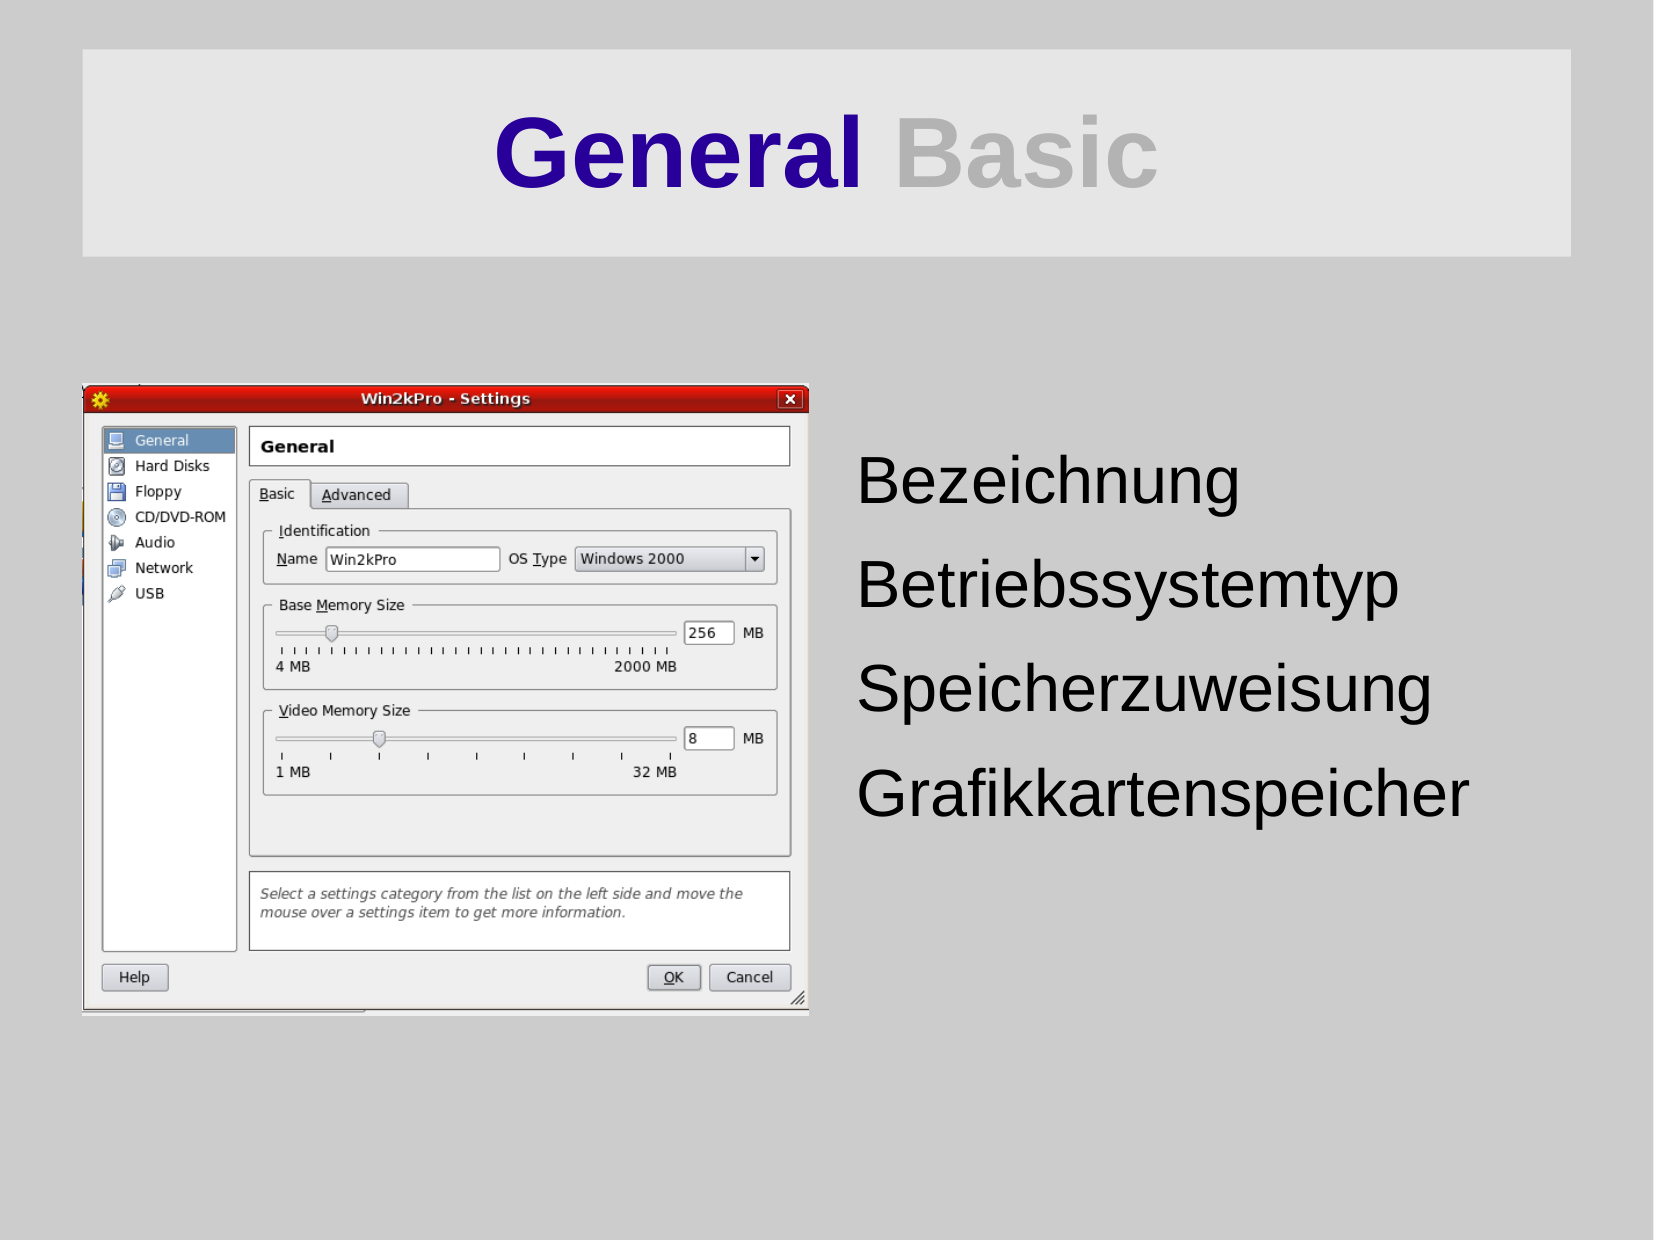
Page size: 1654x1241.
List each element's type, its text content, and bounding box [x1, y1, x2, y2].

title General Basic [82, 49, 1571, 257]
list Bezeichnung Betriebssystemtyp Speicherzuweisung Grafikkartenspeicher [838, 442, 1565, 891]
picture [82, 383, 809, 1016]
